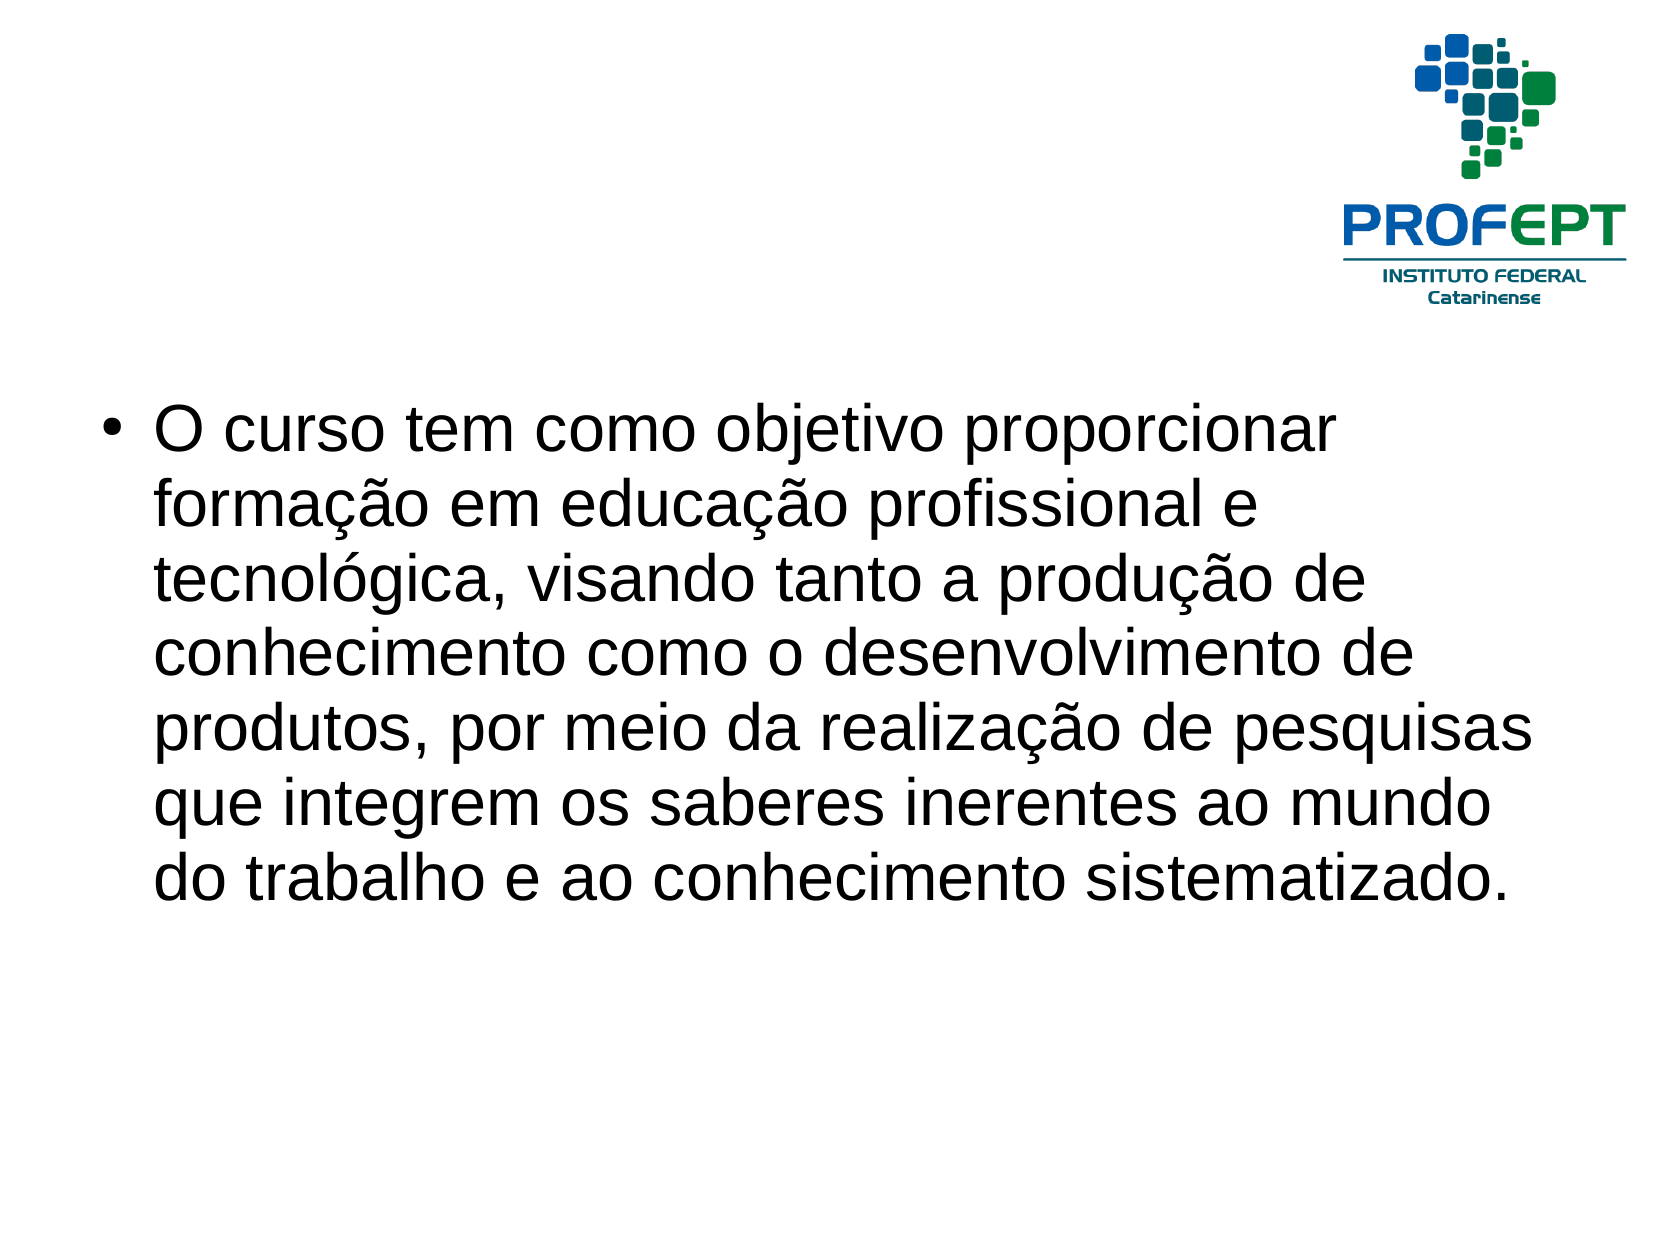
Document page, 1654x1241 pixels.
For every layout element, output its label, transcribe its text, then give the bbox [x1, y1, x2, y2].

list O curso tem como objetivo proporcionar formação em educação profissional e tecnológica, visando tanto a produção de conhecimento como o desenvolvimento de produtos, por meio da realização de pesquisas que integrem os saberes inerentes ao mundo do trabalho e ao conhecimento sistematizado. [82, 391, 1571, 1111]
picture [1322, 14, 1647, 331]
